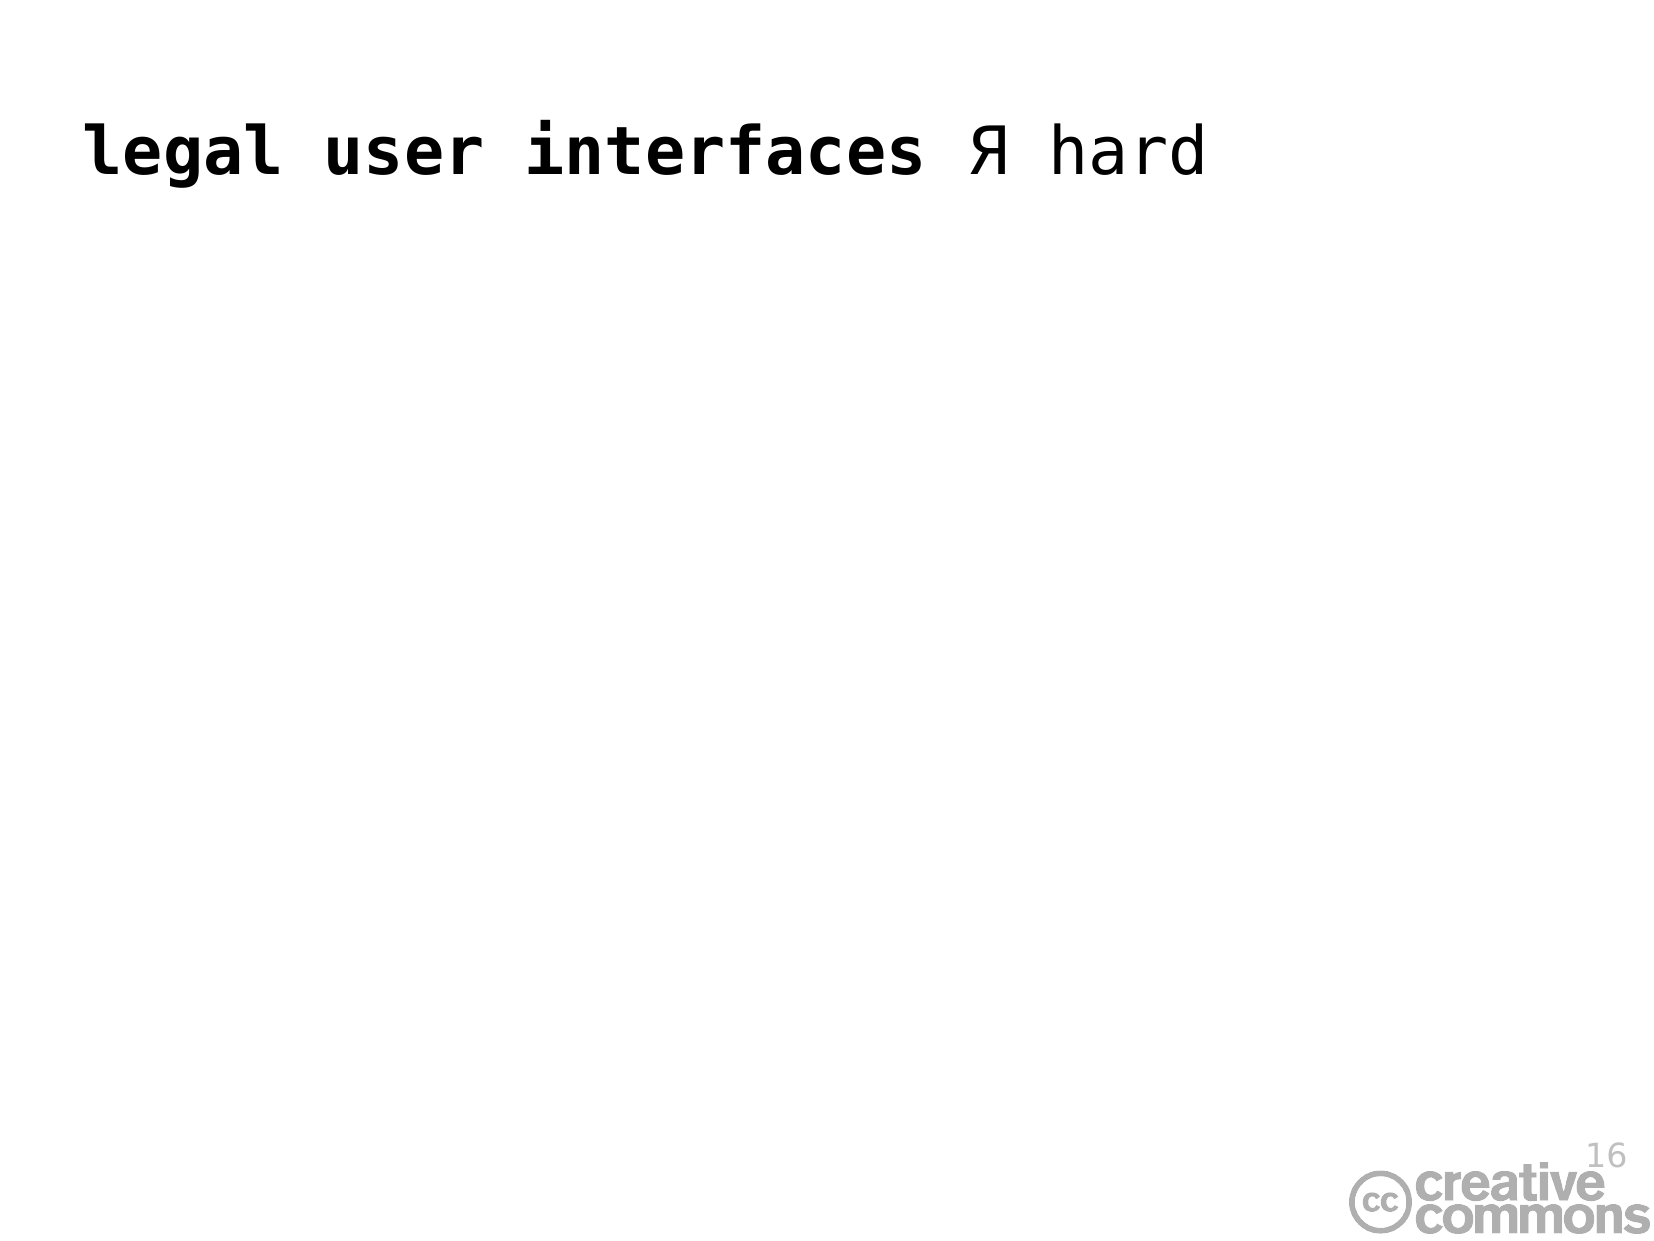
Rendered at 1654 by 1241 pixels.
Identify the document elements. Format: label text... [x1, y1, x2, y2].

picture [1349, 1162, 1650, 1234]
list legal user interfaces Я hard [82, 112, 1571, 1109]
